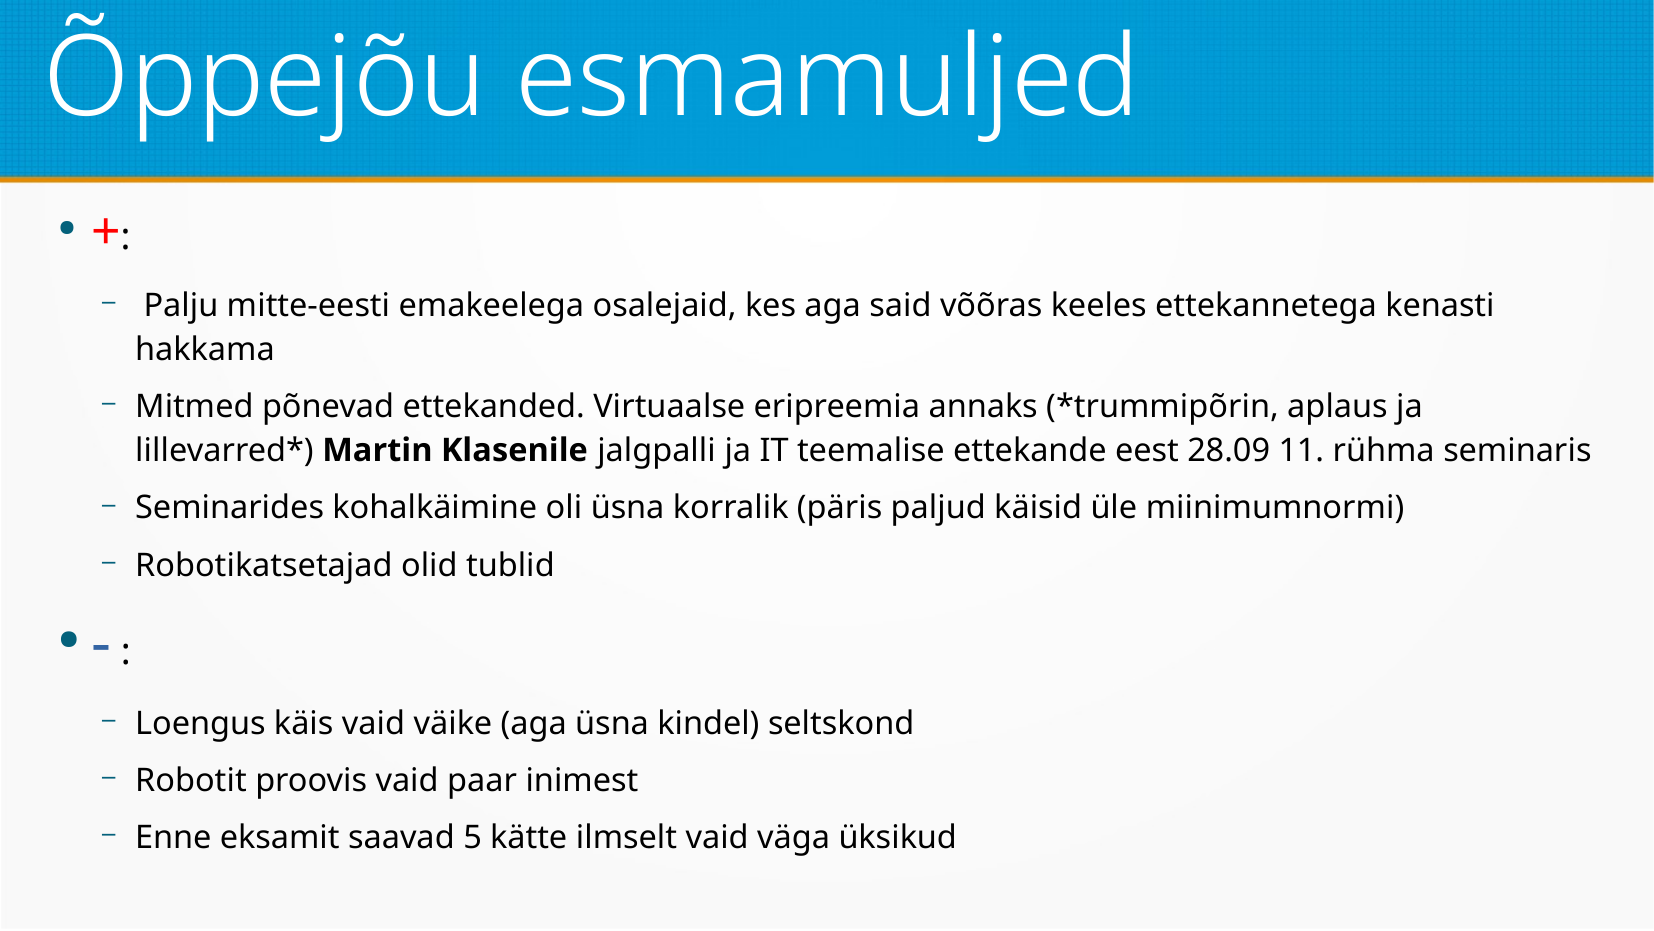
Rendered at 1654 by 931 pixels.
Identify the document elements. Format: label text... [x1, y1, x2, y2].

picture [0, 175, 1654, 931]
title Õppejõu esmamuljed [43, 0, 1619, 149]
list +: Palju mitte-eesti emakeelega osalejaid, kes aga said võõras keeles ettekannetega kenasti hakkama Mitmed põnevad ettekanded. Virtuaalse eripreemia annaks (*trummipõrin, aplaus ja lillevarred*) Martin Klasenile jalgpalli ja IT teemalise ettekande eest 28.09 11. rühma seminaris Seminarides kohalkäimine oli üsna korralik (päris paljud käisid üle miinimumnormi) Robotikatsetajad olid tublid - : Loengus käis vaid väike (aga üsna kindel) seltskond Robotit proovis vaid paar inimest Enne eksamit saavad 5 kätte ilmselt vaid väga üksikud [47, 194, 1607, 884]
